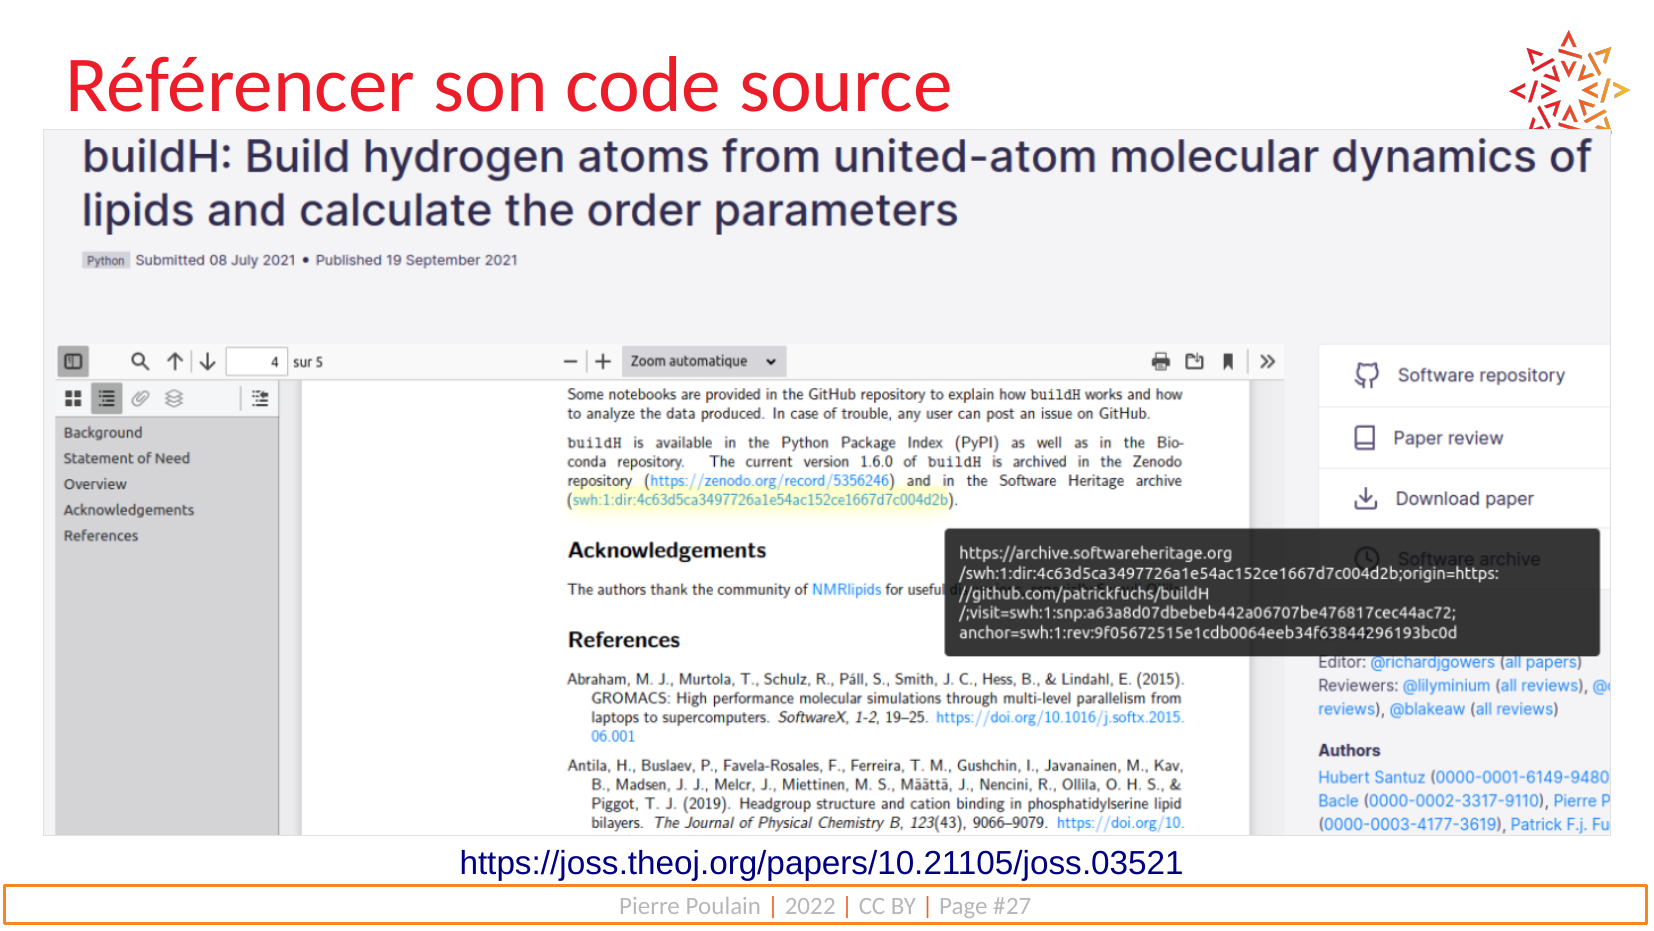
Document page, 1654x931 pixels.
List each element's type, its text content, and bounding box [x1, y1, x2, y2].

picture [43, 30, 1630, 836]
text_box https://joss.theoj.org/papers/10.21105/joss.03521 [404, 837, 1249, 890]
title Référencer son code source [64, 13, 1554, 129]
